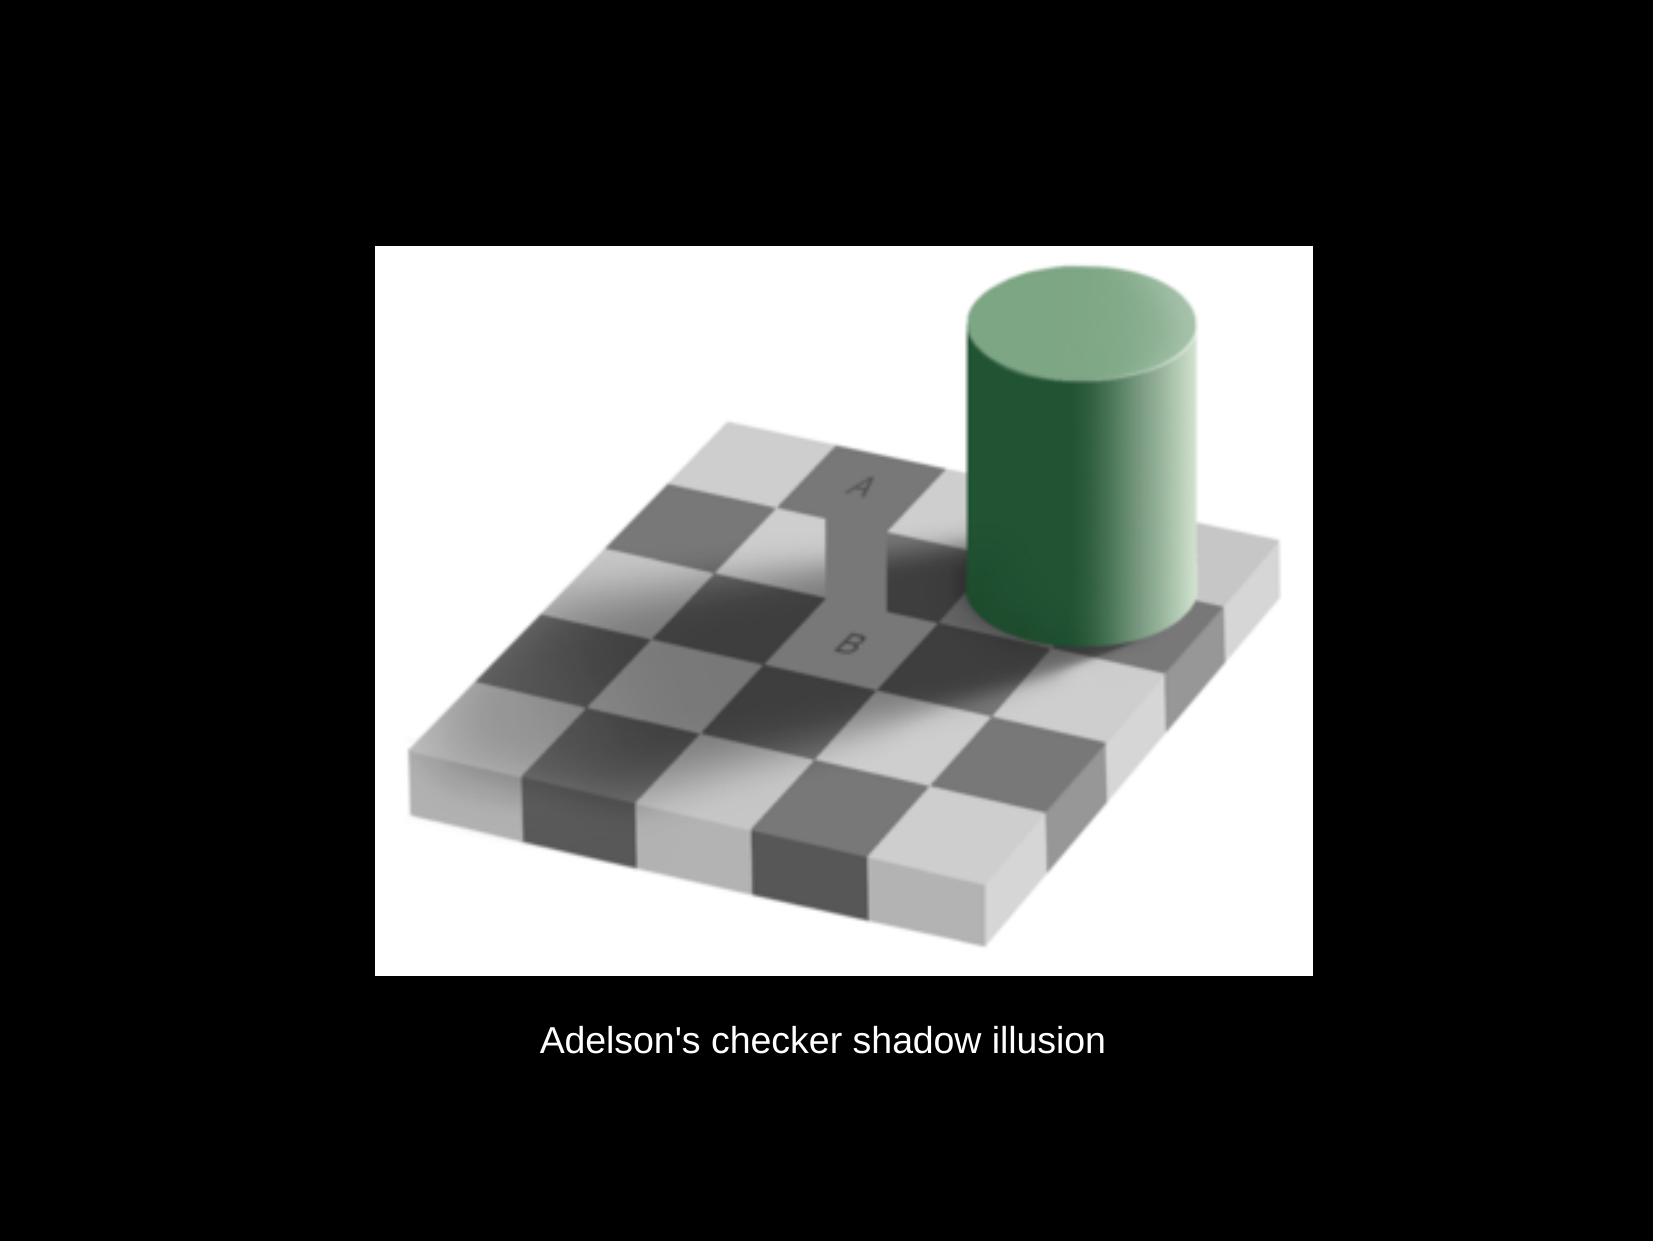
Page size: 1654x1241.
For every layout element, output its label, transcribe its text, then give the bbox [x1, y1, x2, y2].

text_box Adelson's checker shadow illusion [525, 1012, 1426, 1074]
picture [375, 246, 1313, 976]
